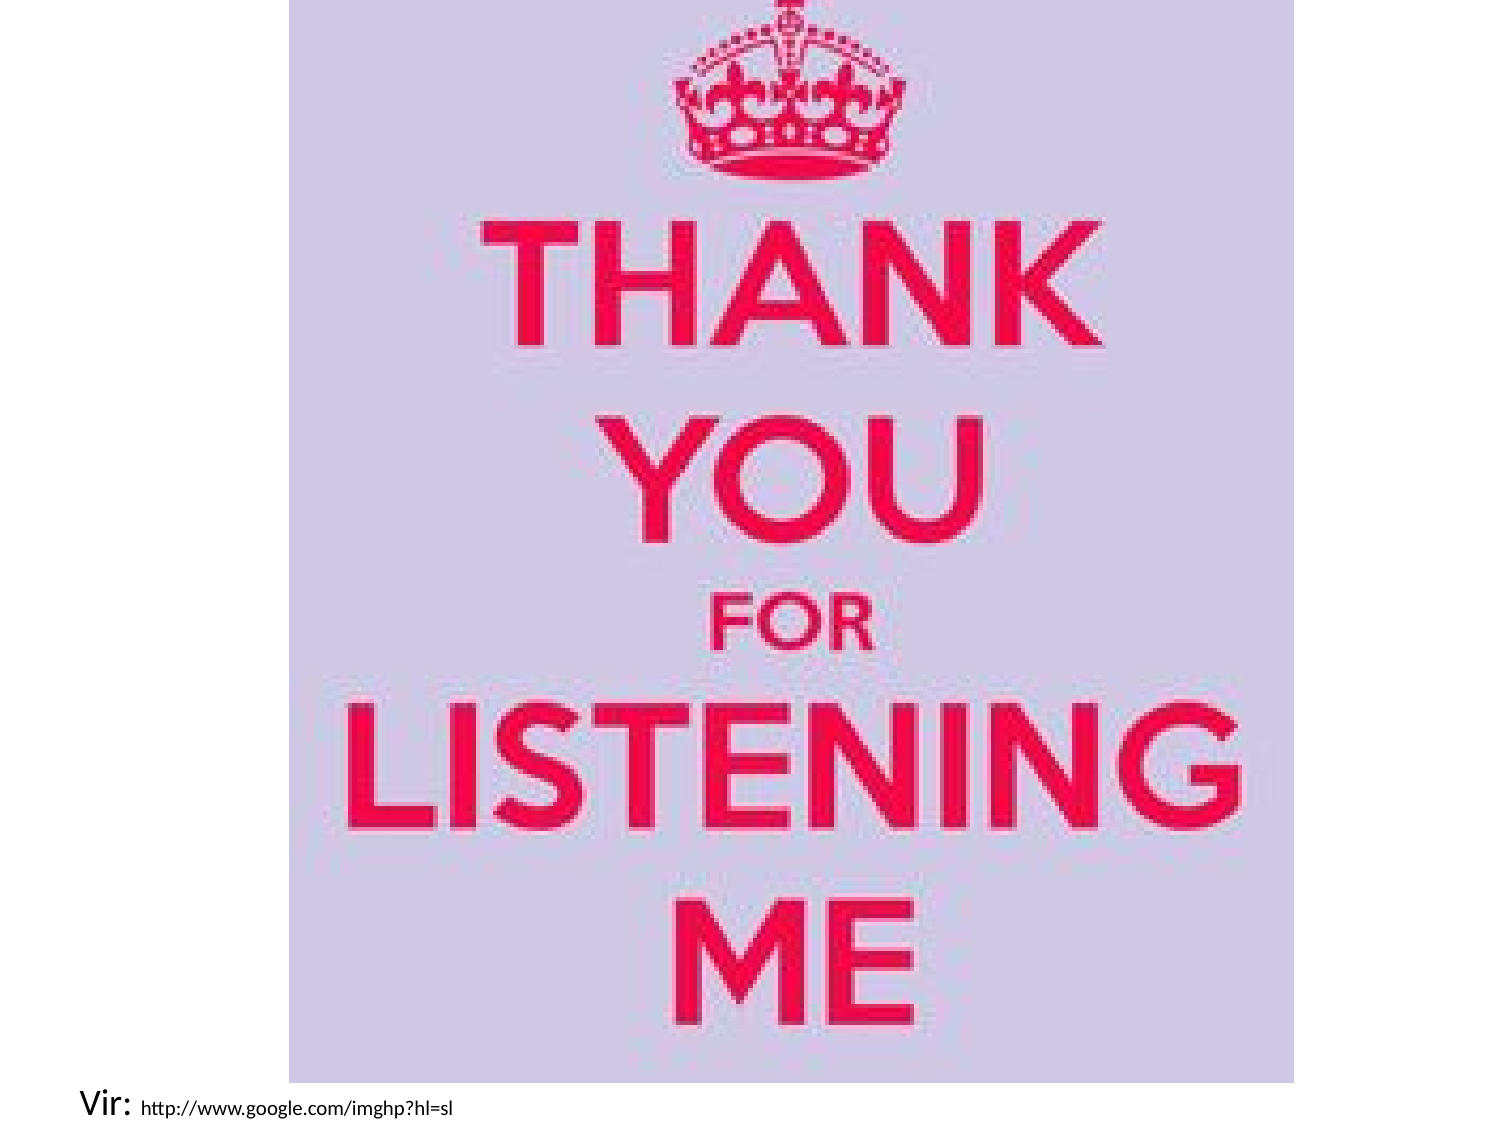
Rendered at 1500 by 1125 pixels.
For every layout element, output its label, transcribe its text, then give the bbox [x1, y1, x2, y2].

picture [289, 0, 1294, 1070]
text_box Vir: http://www.google.com/imghp?hl=sl [64, 1070, 1471, 1125]
